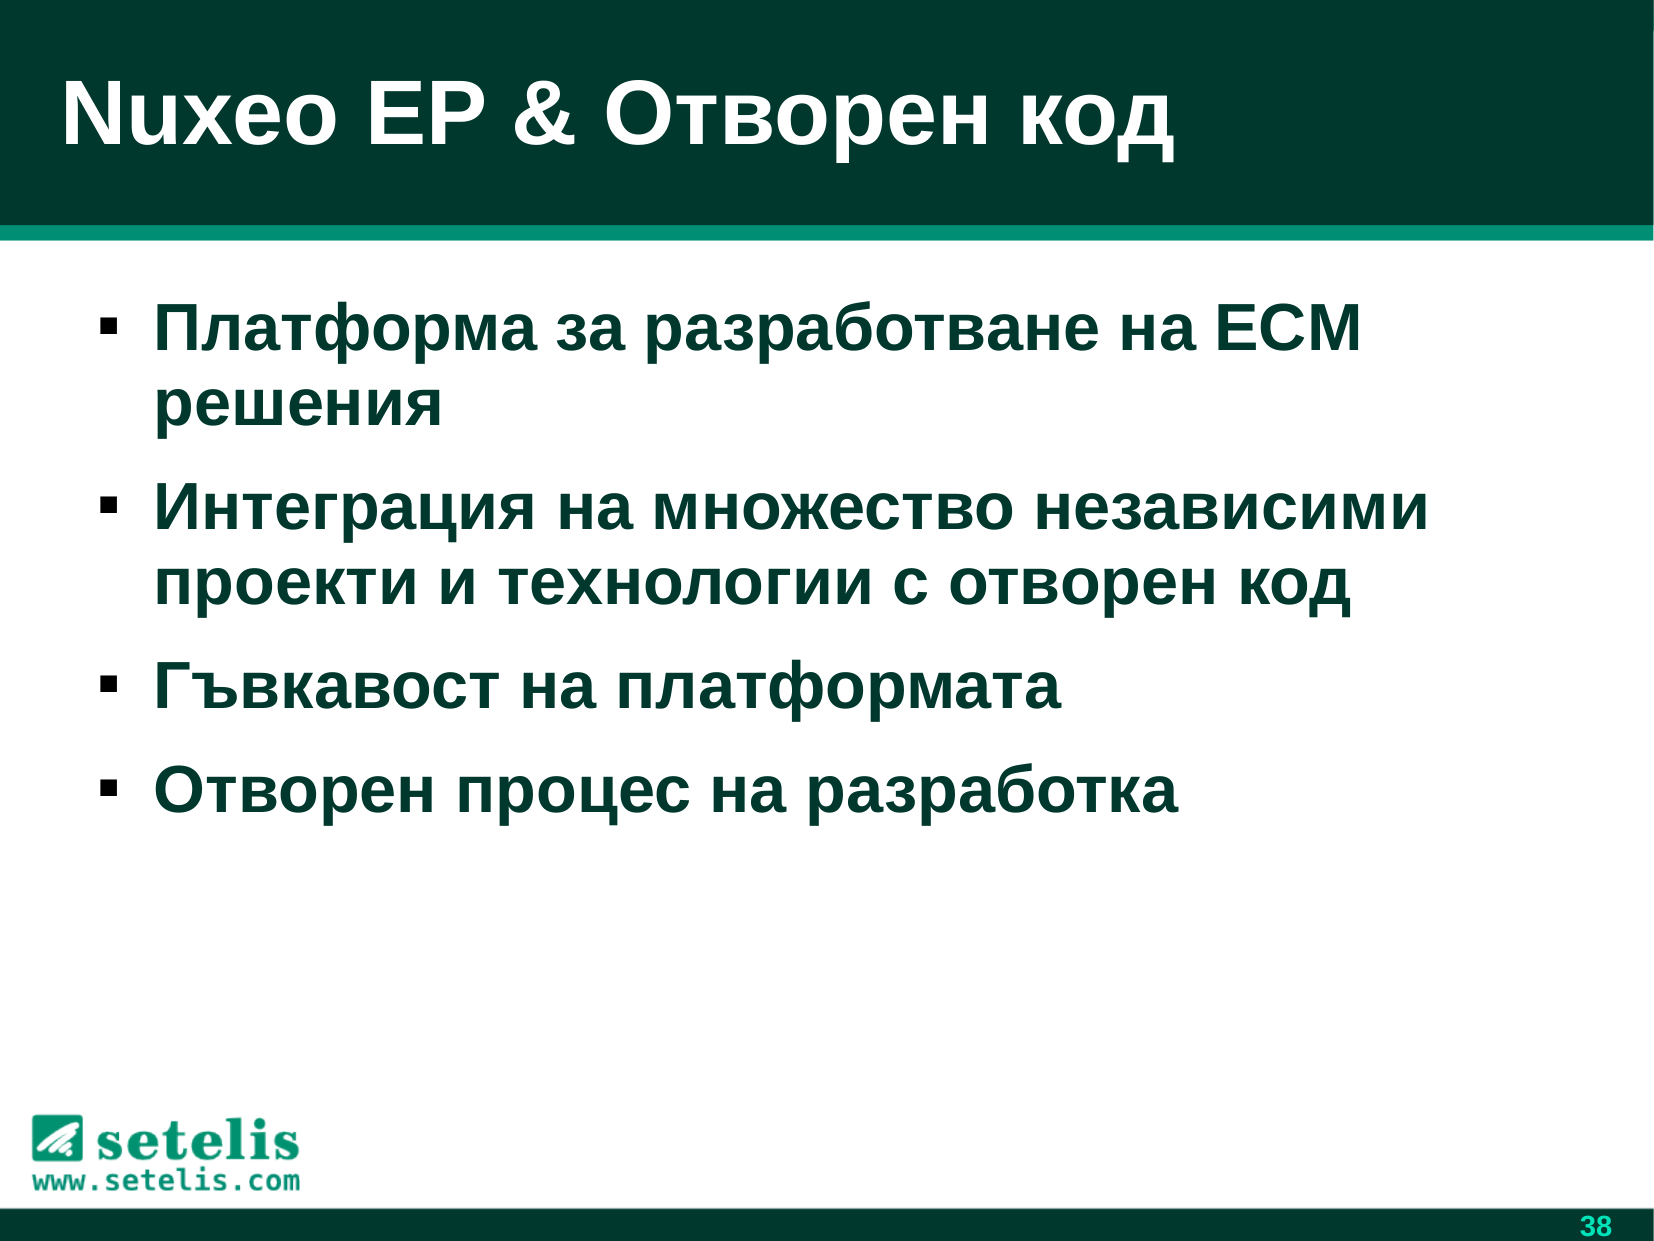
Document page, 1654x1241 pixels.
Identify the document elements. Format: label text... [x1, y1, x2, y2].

list Платформа за разработване на ECM решения Интеграция на множество независими проекти и технологии с отворен код Гъвкавост на платформата Отворен процес на разработка [82, 290, 1571, 1109]
title Nuxeo EP & Отворен код [0, 0, 1654, 226]
picture [0, 241, 1654, 1241]
